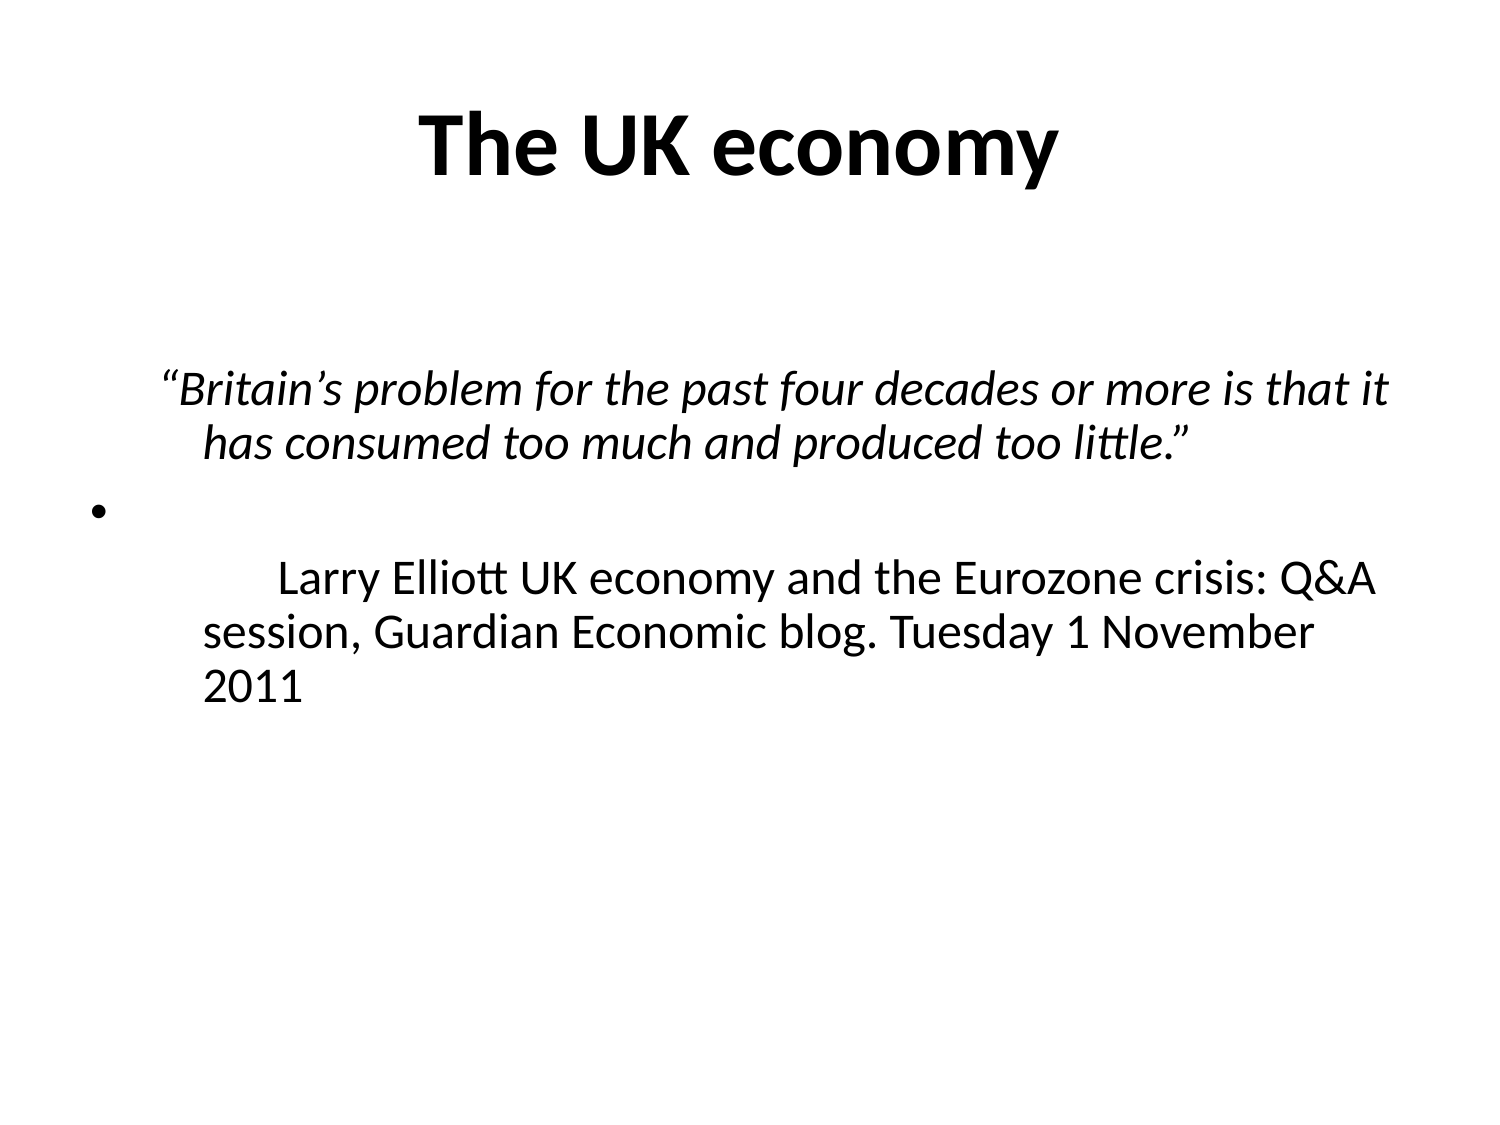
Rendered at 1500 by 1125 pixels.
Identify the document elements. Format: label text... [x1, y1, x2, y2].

list “Britain’s problem for the past four decades or more is that it has consumed too much and produced too little.” Larry Elliott UK economy and the Eurozone crisis: Q&A session, Guardian Economic blog. Tuesday 1 November 2011 [75, 262, 1426, 1005]
title The UK economy [75, 45, 1426, 233]
